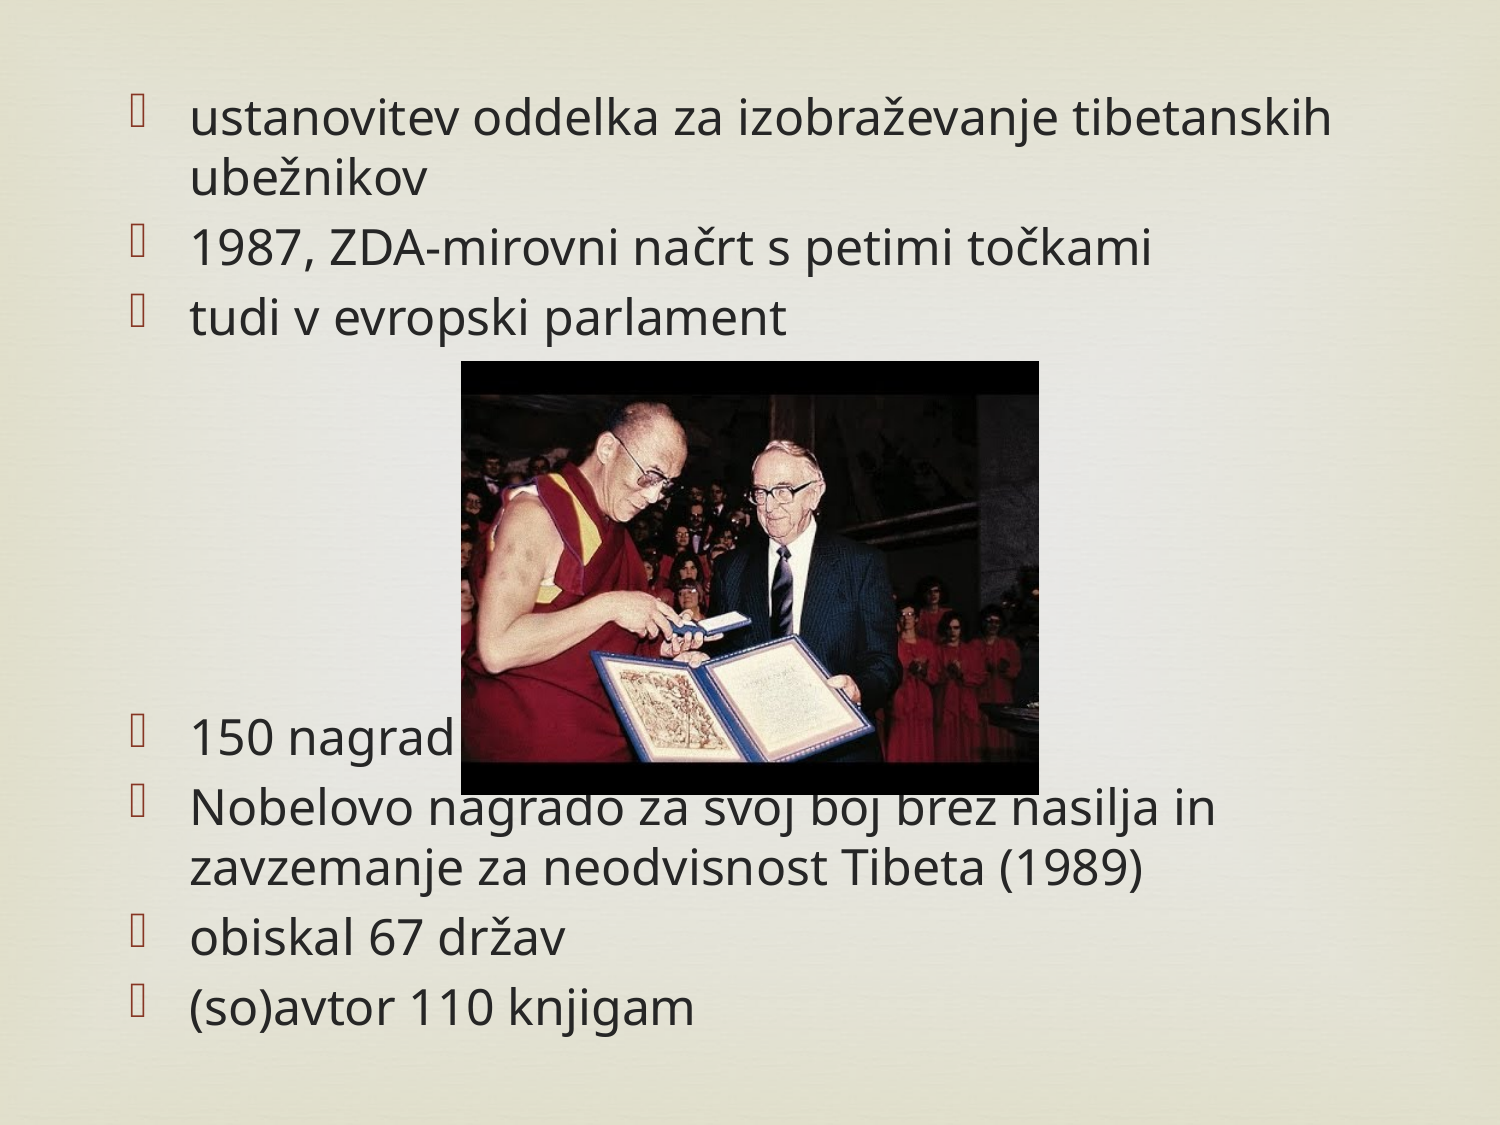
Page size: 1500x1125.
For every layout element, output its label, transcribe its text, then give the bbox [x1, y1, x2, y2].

text_box ustanovitev oddelka za izobraževanje tibetanskih ubežnikov 1987, ZDA-mirovni načrt s petimi točkami tudi v evropski parlament 150 nagrad Nobelovo nagrado za svoj boj brez nasilja in zavzemanje za neodvisnost Tibeta (1989) obiskal 67 držav (so)avtor 110 knjigam [114, 78, 1386, 1106]
picture [461, 361, 1039, 795]
